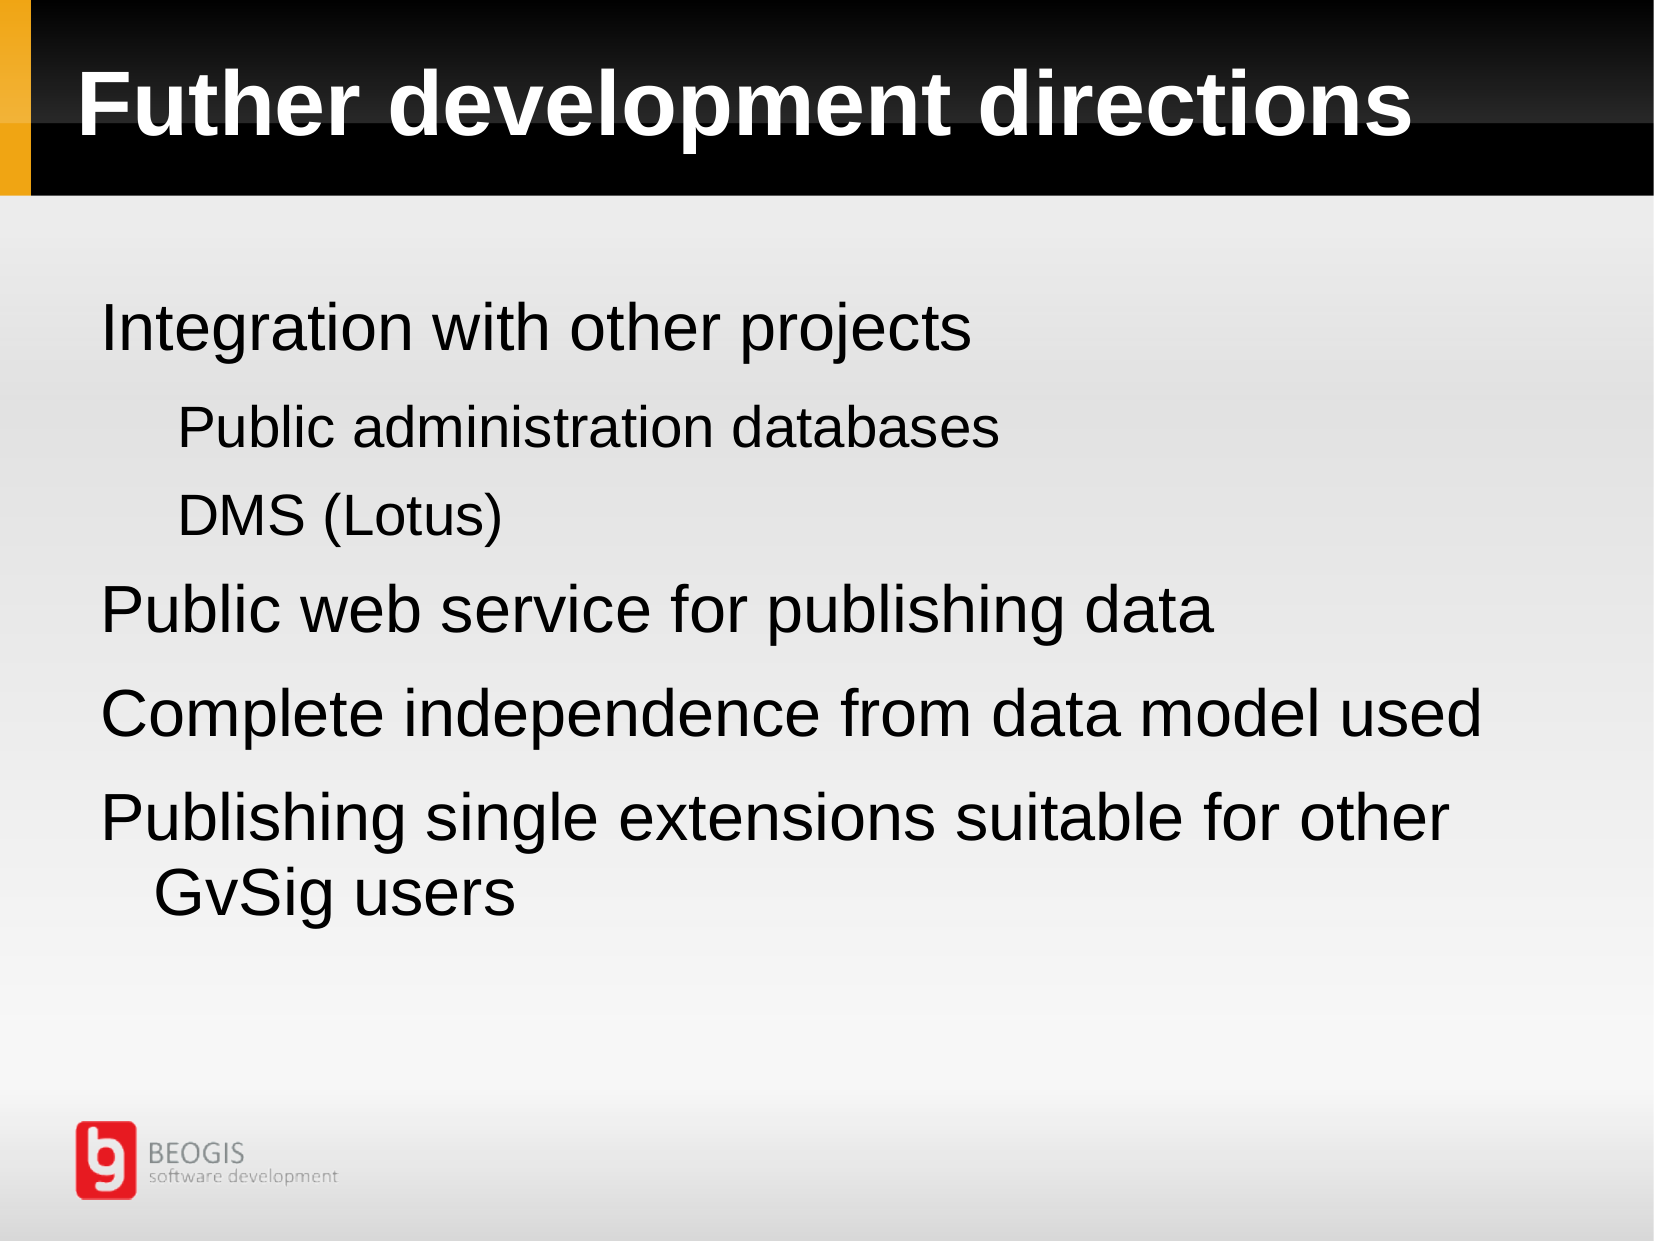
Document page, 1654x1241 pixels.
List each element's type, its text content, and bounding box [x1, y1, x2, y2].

picture [0, 0, 1654, 1241]
list Integration with other projects Public administration databases DMS (Lotus) Public web service for publishing data Complete independence from data model used Publishing single extensions suitable for other GvSig users [82, 290, 1571, 1094]
title Futher development directions [76, 7, 1565, 200]
